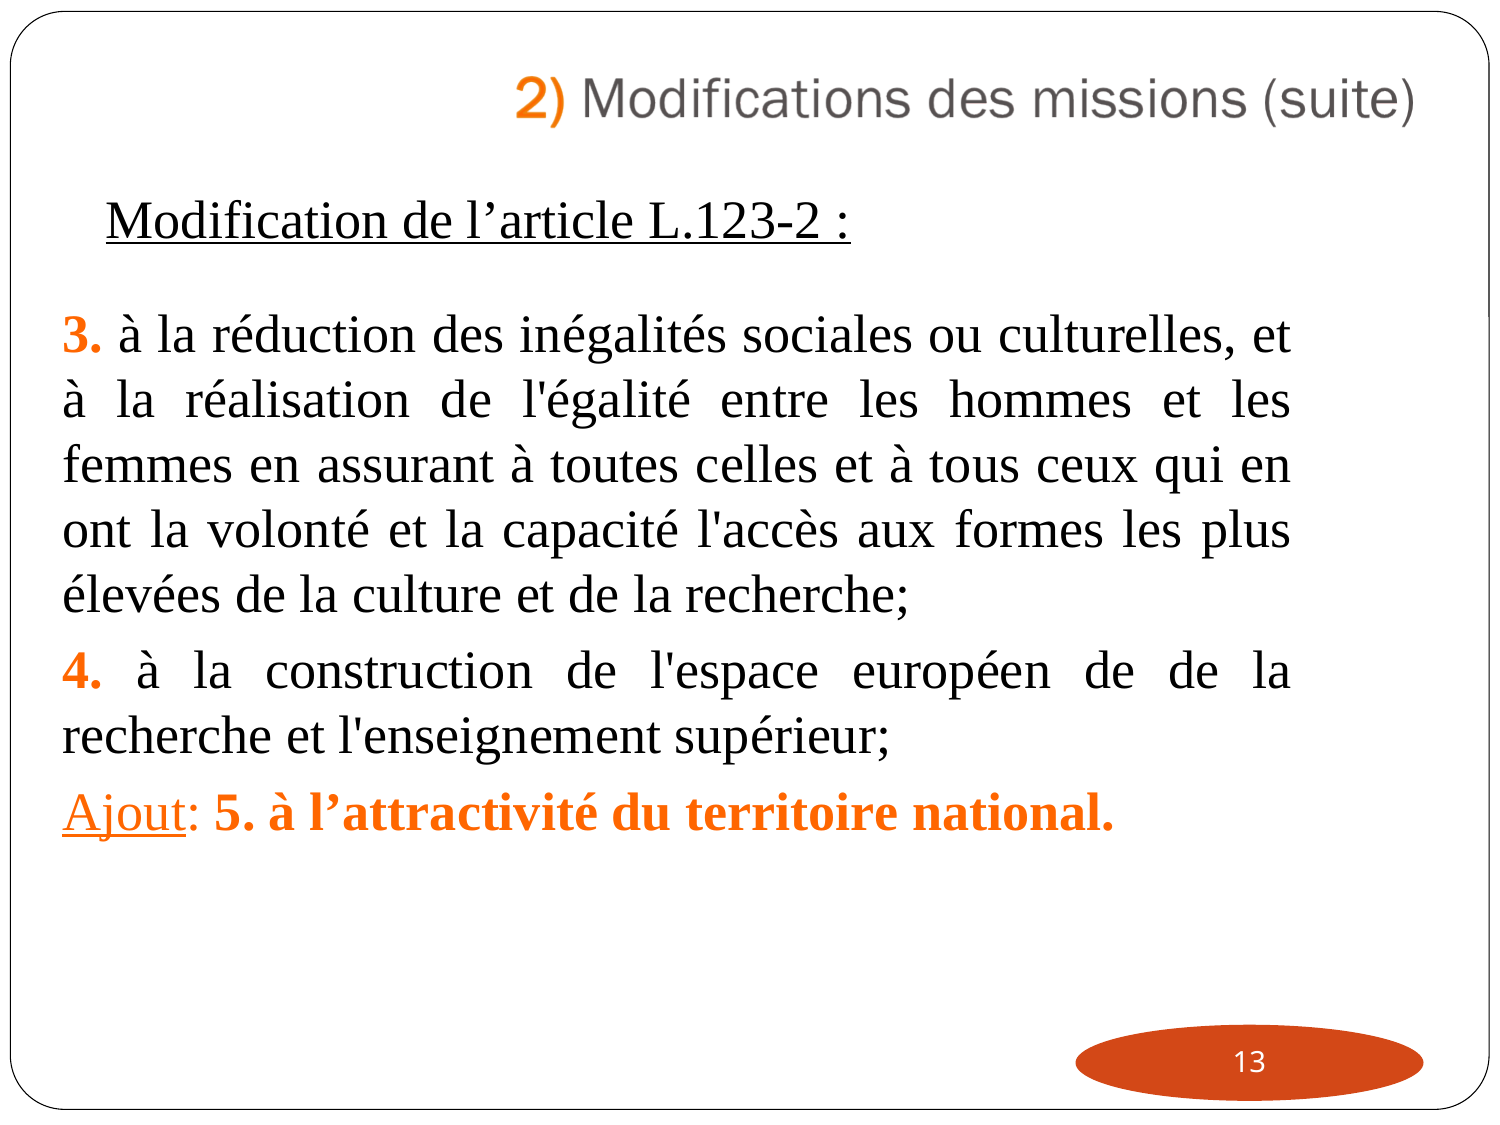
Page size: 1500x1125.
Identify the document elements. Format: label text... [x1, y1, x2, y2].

text_box <numéro> [1075, 1024, 1424, 1101]
text_box Modification de l’article L.123-2 : 3. à la réduction des inégalités sociales ou culturelles, et à la réalisation de l'égalité entre les hommes et les femmes en assurant à toutes celles et à tous ceux qui en ont la volonté et la capacité l'accès aux formes les plus élevées de la culture et de la recherche; 4. à la construction de l'espace européen de de la recherche et l'enseignement supérieur; Ajout: 5. à l’attractivité du territoire national. [62, 86, 1294, 1016]
picture [198, 48, 1432, 210]
